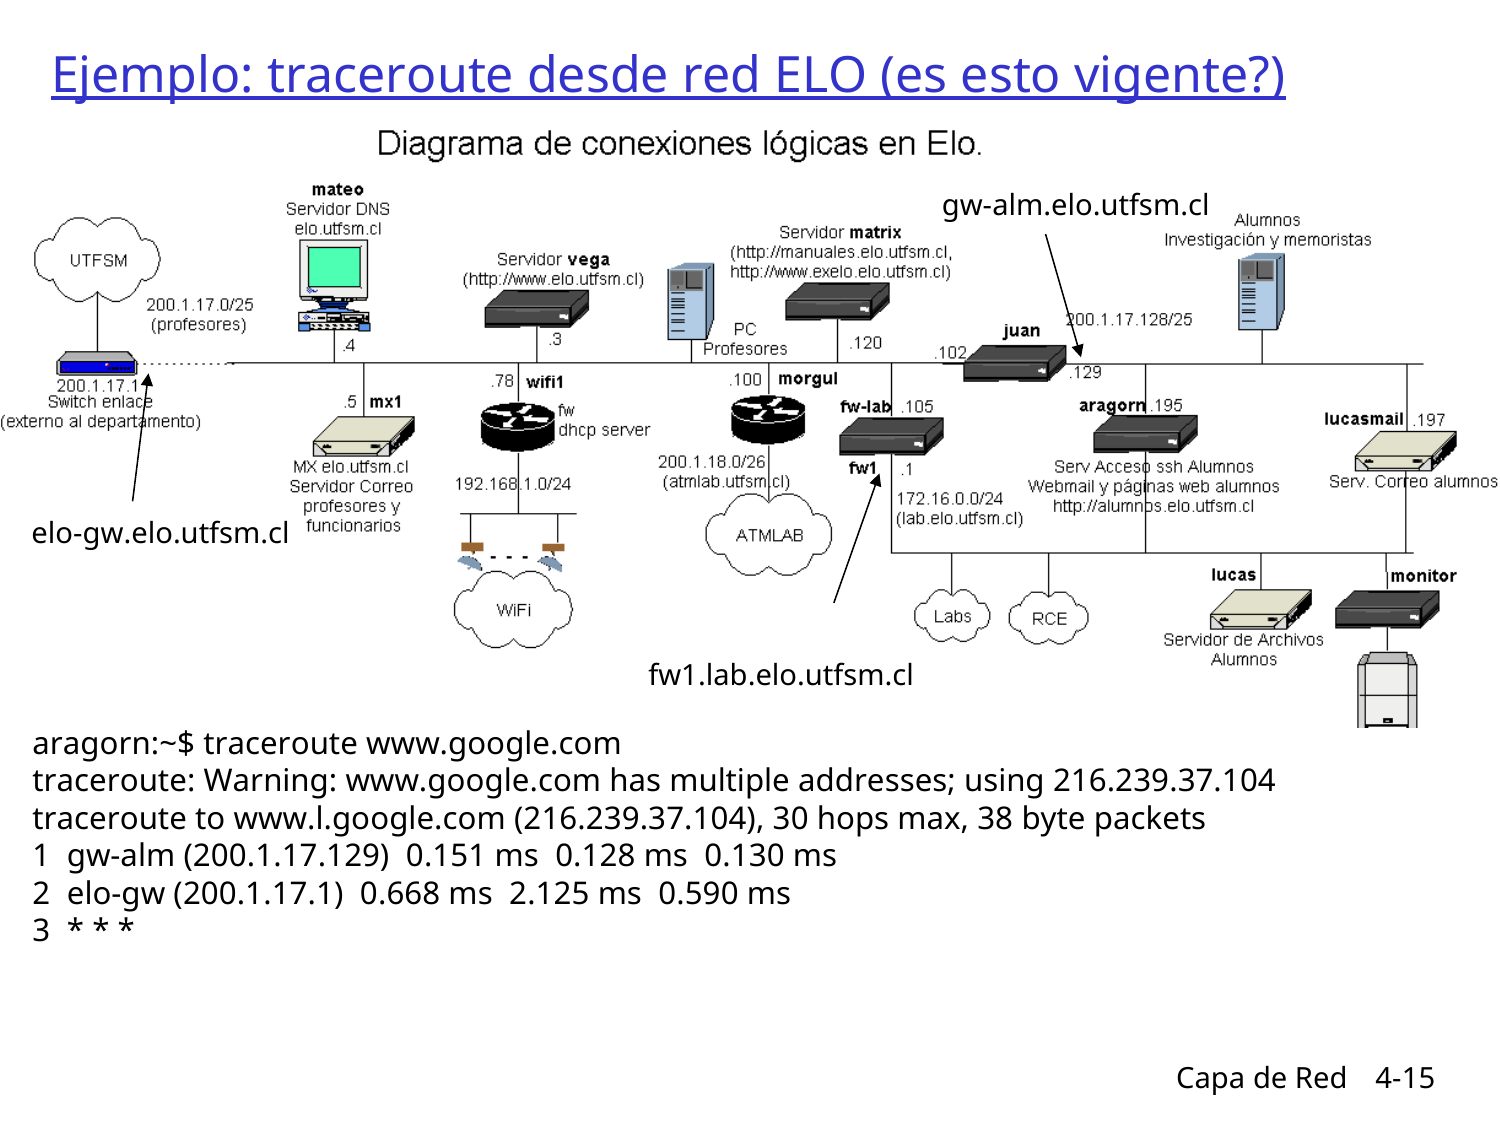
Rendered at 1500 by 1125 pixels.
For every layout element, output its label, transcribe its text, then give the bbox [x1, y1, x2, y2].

text_box aragorn:~$ traceroute www.google.com traceroute: Warning: www.google.com has multiple addresses; using 216.239.37.104 traceroute to www.l.google.com (216.239.37.104), 30 hops max, 38 byte packets 1 gw-alm (200.1.17.129) 0.151 ms 0.128 ms 0.130 ms 2 elo-gw (200.1.17.1) 0.668 ms 2.125 ms 0.590 ms 3 * * * [17, 715, 1463, 956]
text_box gw-alm.elo.utfsm.cl [927, 178, 1225, 229]
title Ejemplo: traceroute desde red ELO (es esto vigente?) [36, 0, 1388, 168]
text_box elo-gw.elo.utfsm.cl [16, 506, 305, 557]
text_box fw1.lab.elo.utfsm.cl [633, 648, 930, 700]
picture [0, 123, 1500, 728]
